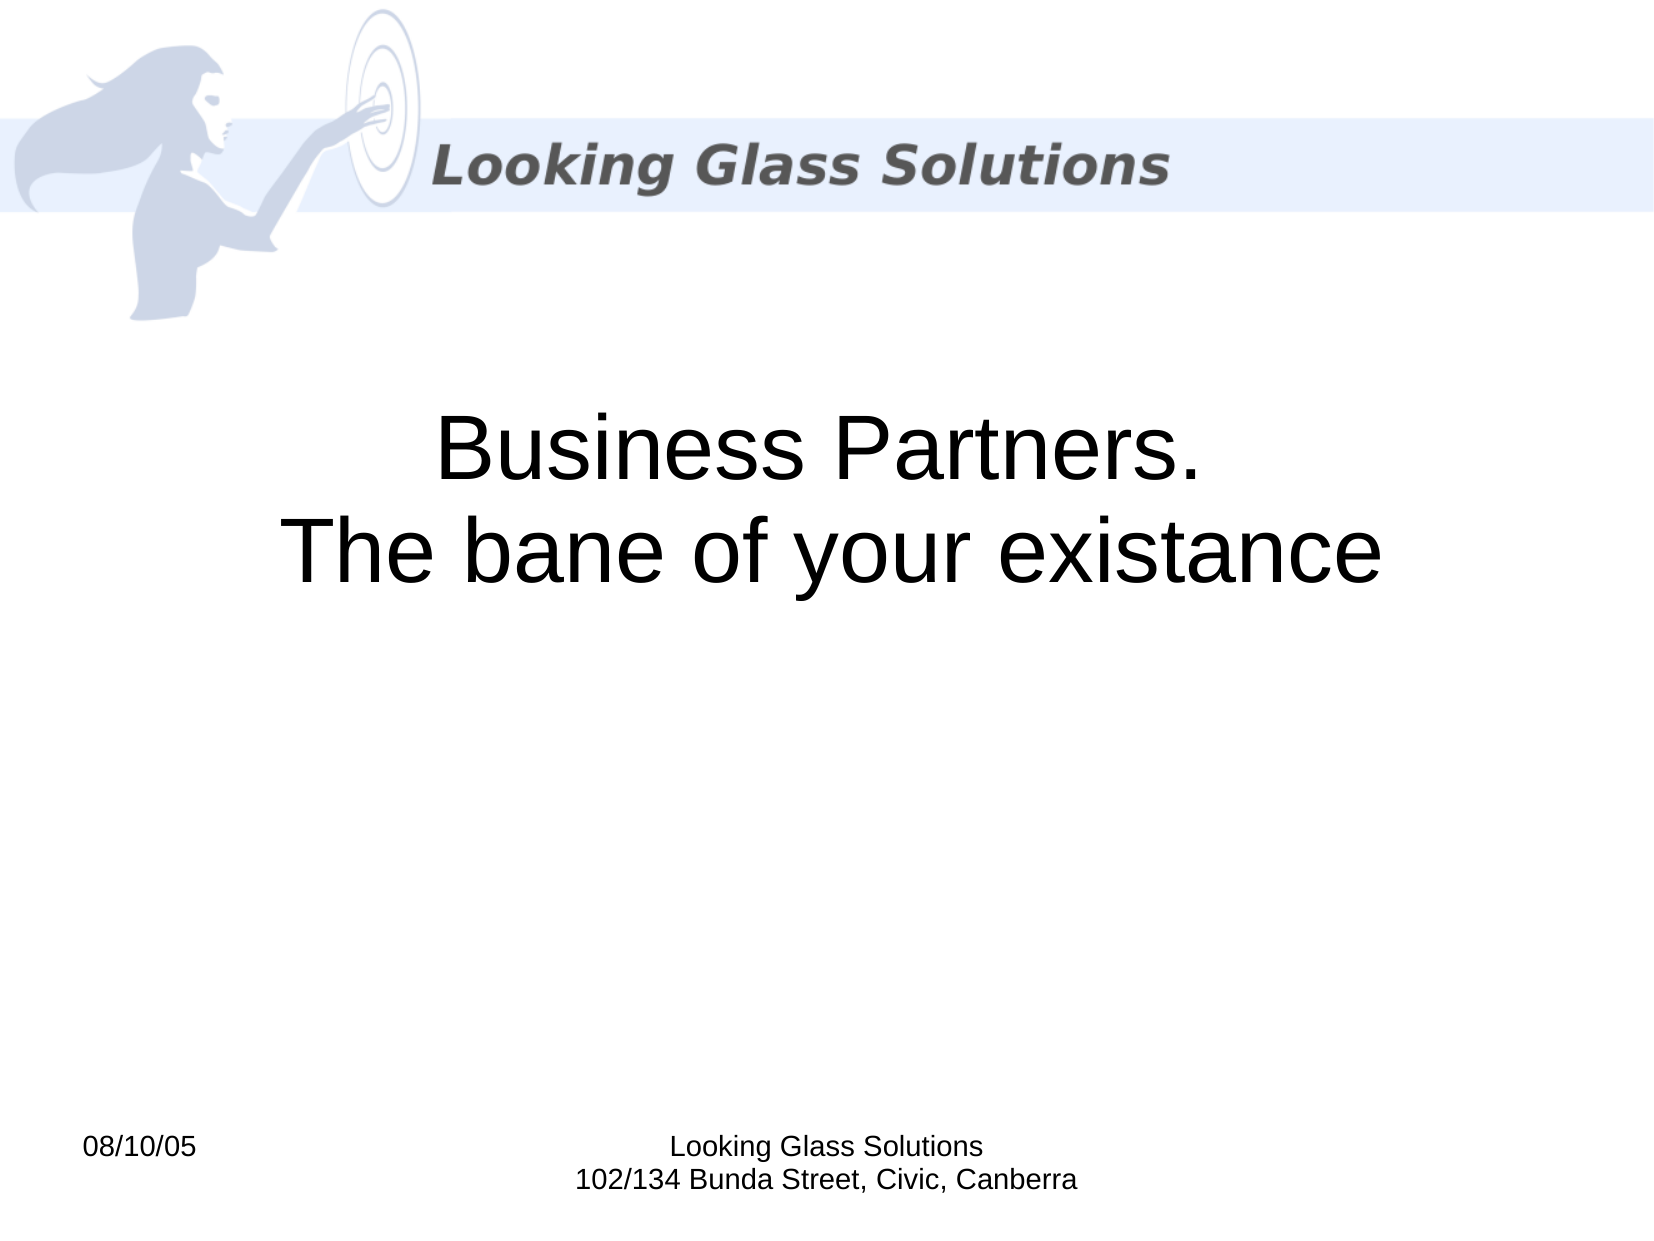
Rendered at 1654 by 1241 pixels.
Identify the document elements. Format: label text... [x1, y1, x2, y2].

title Business Partners. The bane of your existance [88, 395, 1577, 603]
picture [0, 0, 1654, 325]
